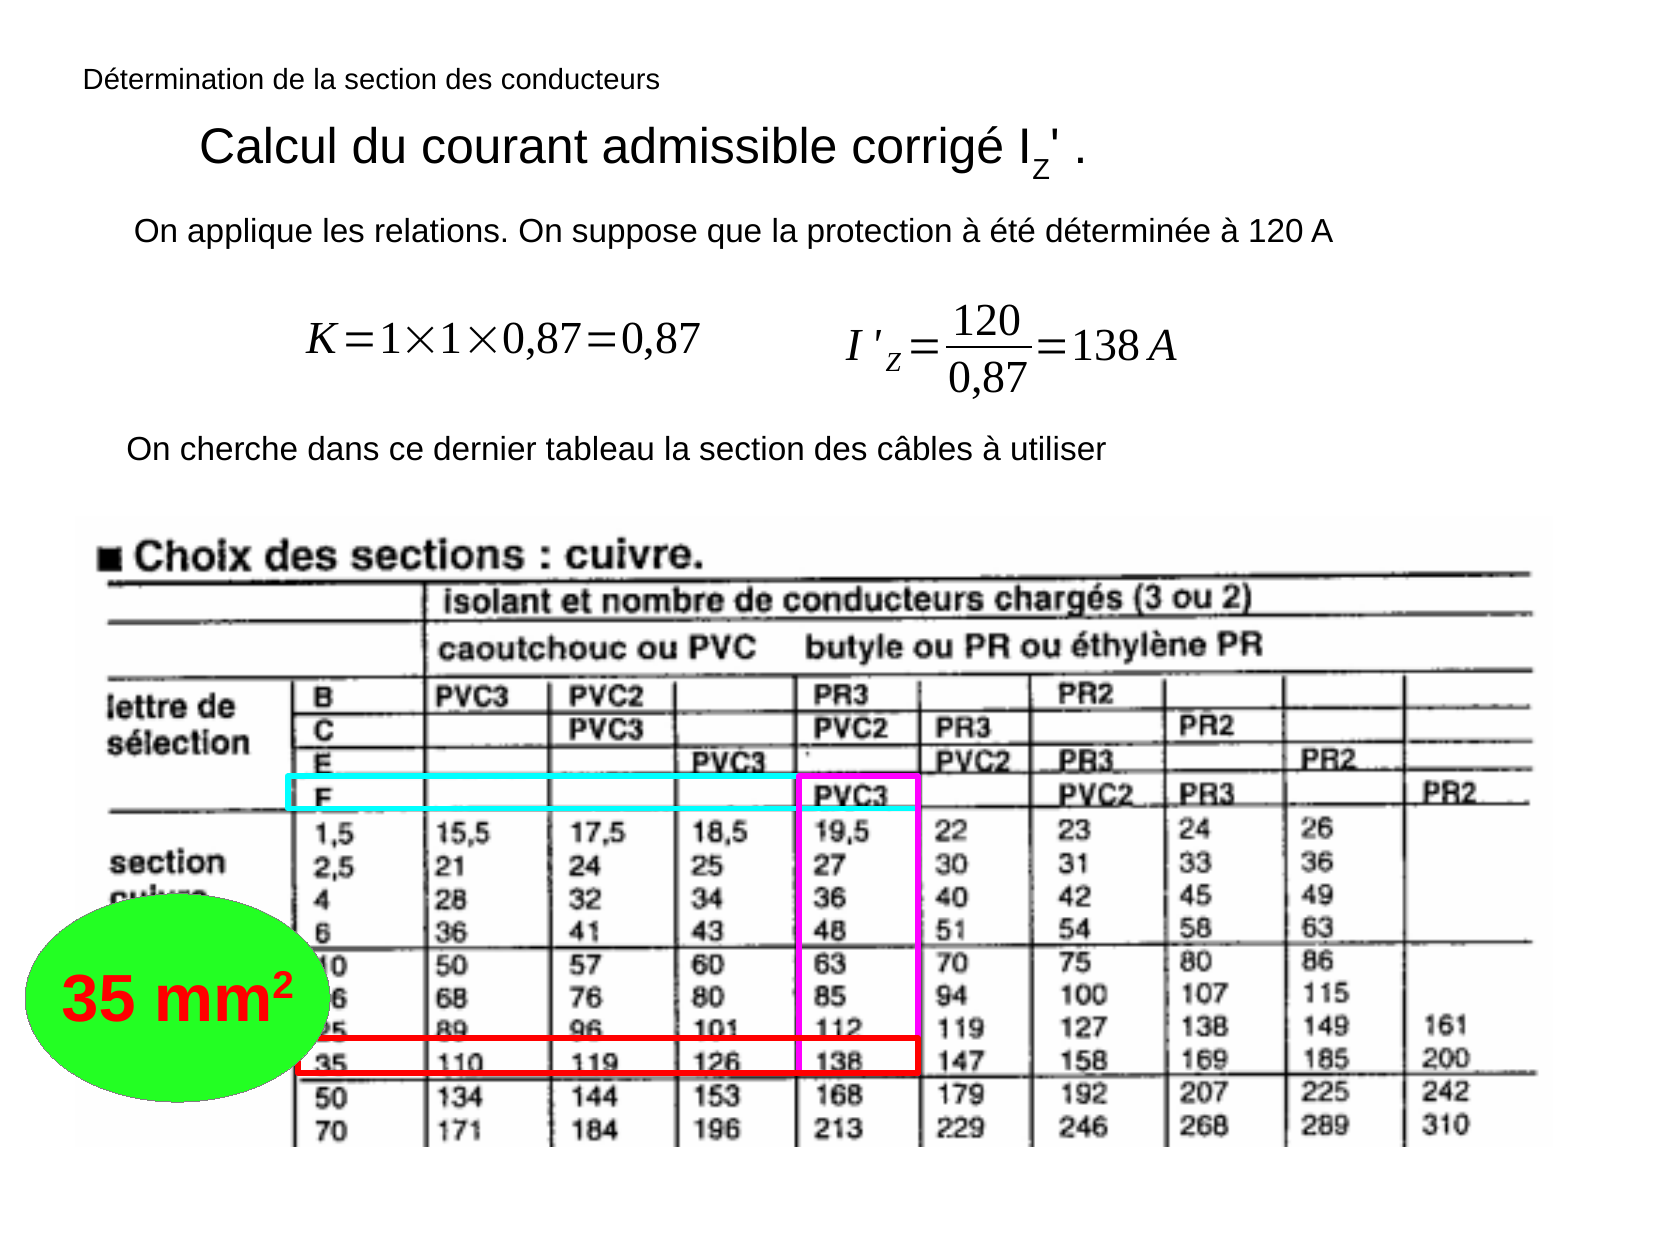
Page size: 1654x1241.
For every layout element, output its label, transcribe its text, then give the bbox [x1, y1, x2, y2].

text_box 35 mm2 [25, 893, 331, 1103]
picture [802, 1041, 915, 1070]
chart [835, 294, 1184, 403]
title Détermination de la section des conducteurs [82, 49, 1571, 110]
chart [295, 312, 709, 363]
picture [291, 779, 796, 806]
picture [301, 1041, 796, 1070]
text_box On applique les relations. On suppose que la protection à été déterminée à 120 A [119, 204, 1580, 266]
text_box Calcul du courant admissible corrigé IZ' . [184, 110, 1498, 194]
picture [802, 811, 915, 1035]
picture [75, 516, 1553, 1147]
text_box On cherche dans ce dernier tableau la section des câbles à utiliser [111, 423, 1573, 484]
picture [802, 779, 915, 806]
